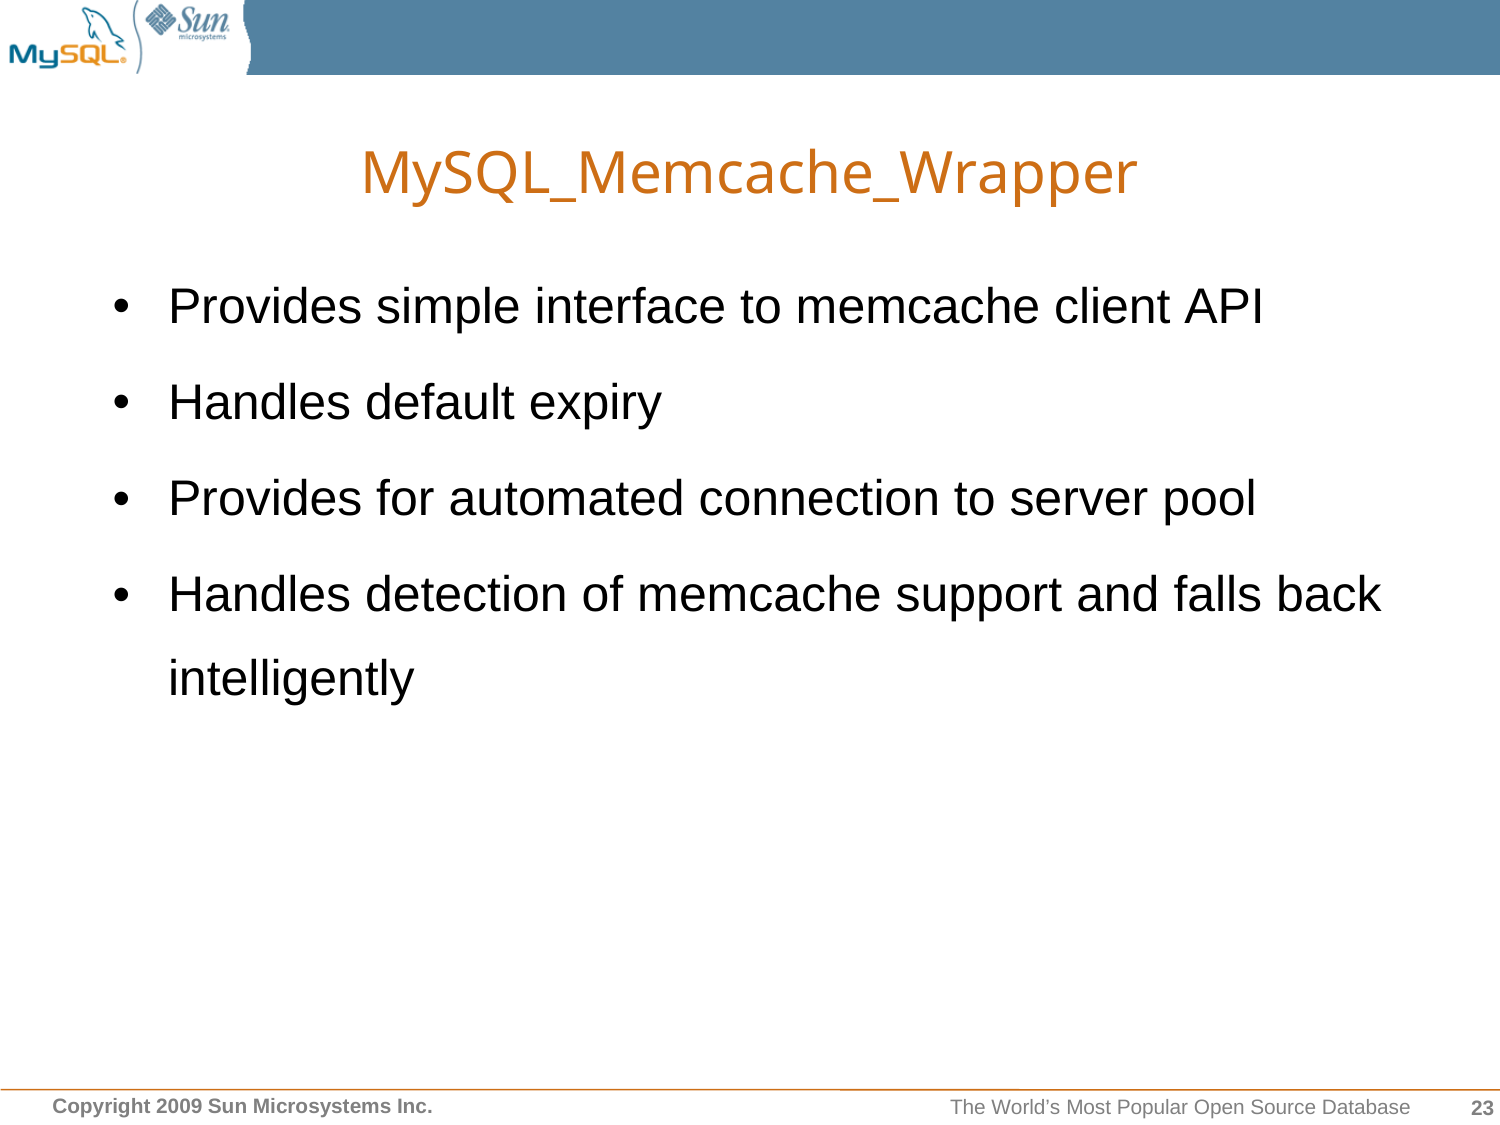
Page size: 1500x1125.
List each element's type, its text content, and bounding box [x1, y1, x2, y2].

picture [0, 0, 1500, 75]
list Provides simple interface to memcache client API Handles default expiry Provides for automated connection to server pool Handles detection of memcache support and falls back intelligently [112, 249, 1387, 1113]
title MySQL_Memcache_Wrapper [0, 87, 1500, 225]
